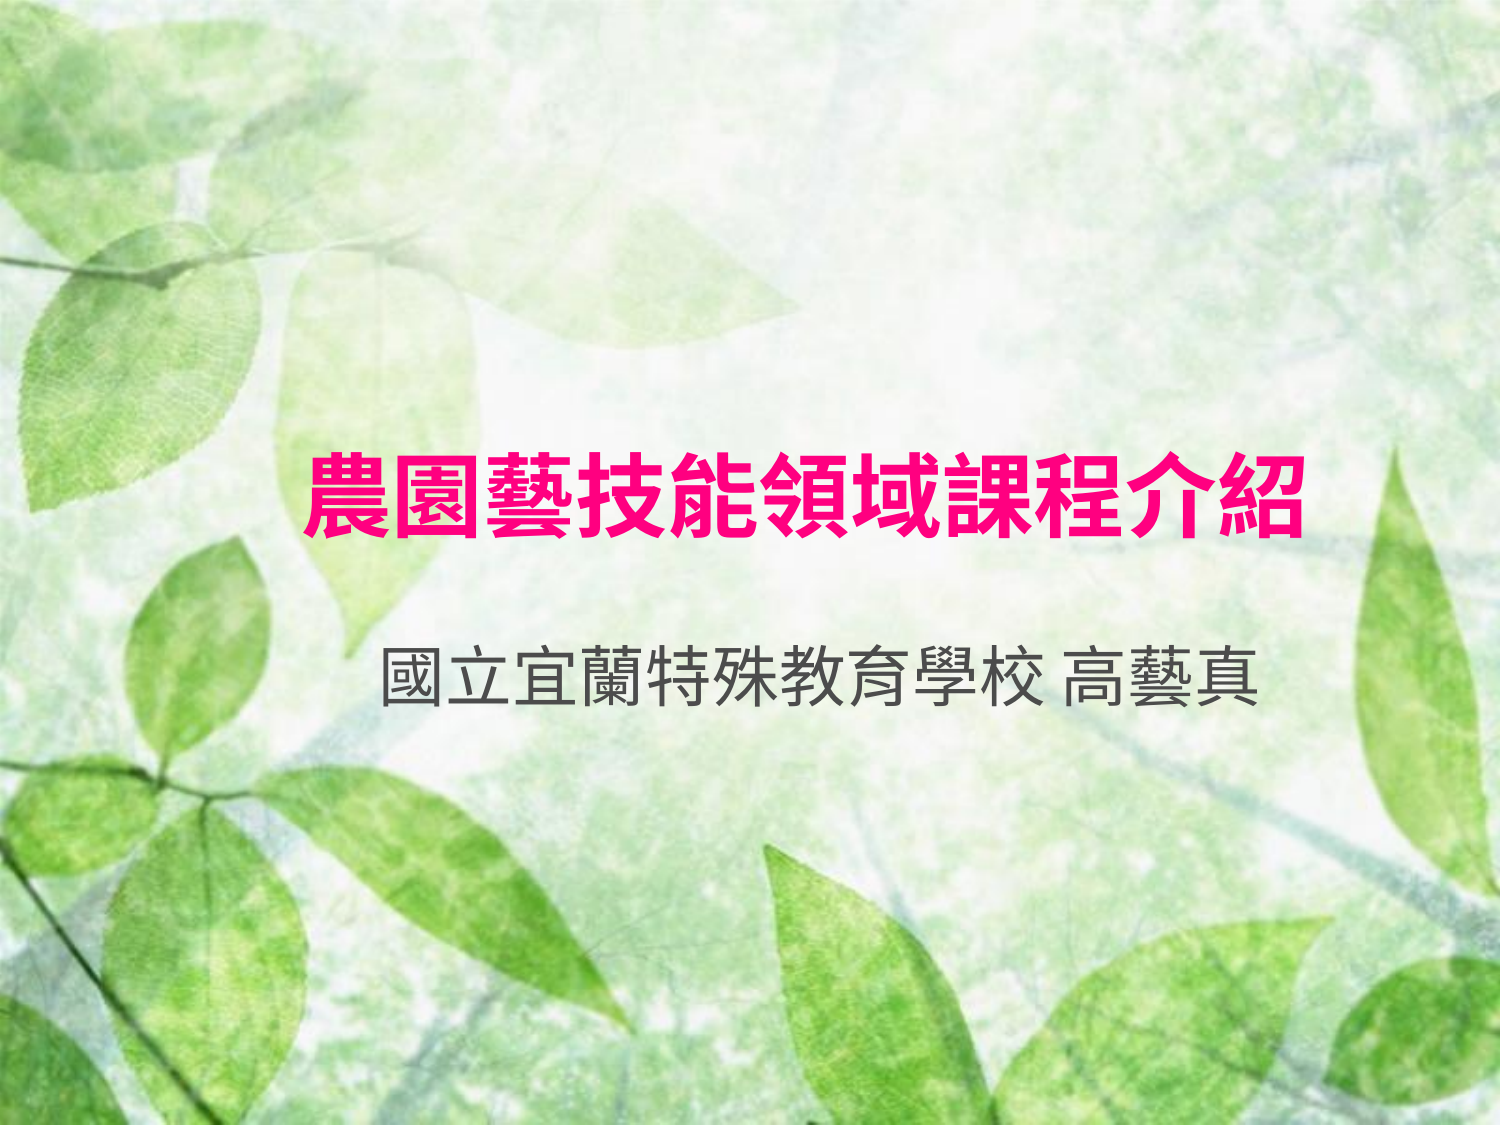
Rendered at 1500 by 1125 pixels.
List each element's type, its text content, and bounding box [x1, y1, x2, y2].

title 農園藝技能領域課程介紹 [167, 373, 1443, 615]
subtitle 國立宜蘭特殊教育學校 高藝真 [295, 627, 1346, 915]
picture [0, 0, 1500, 1125]
